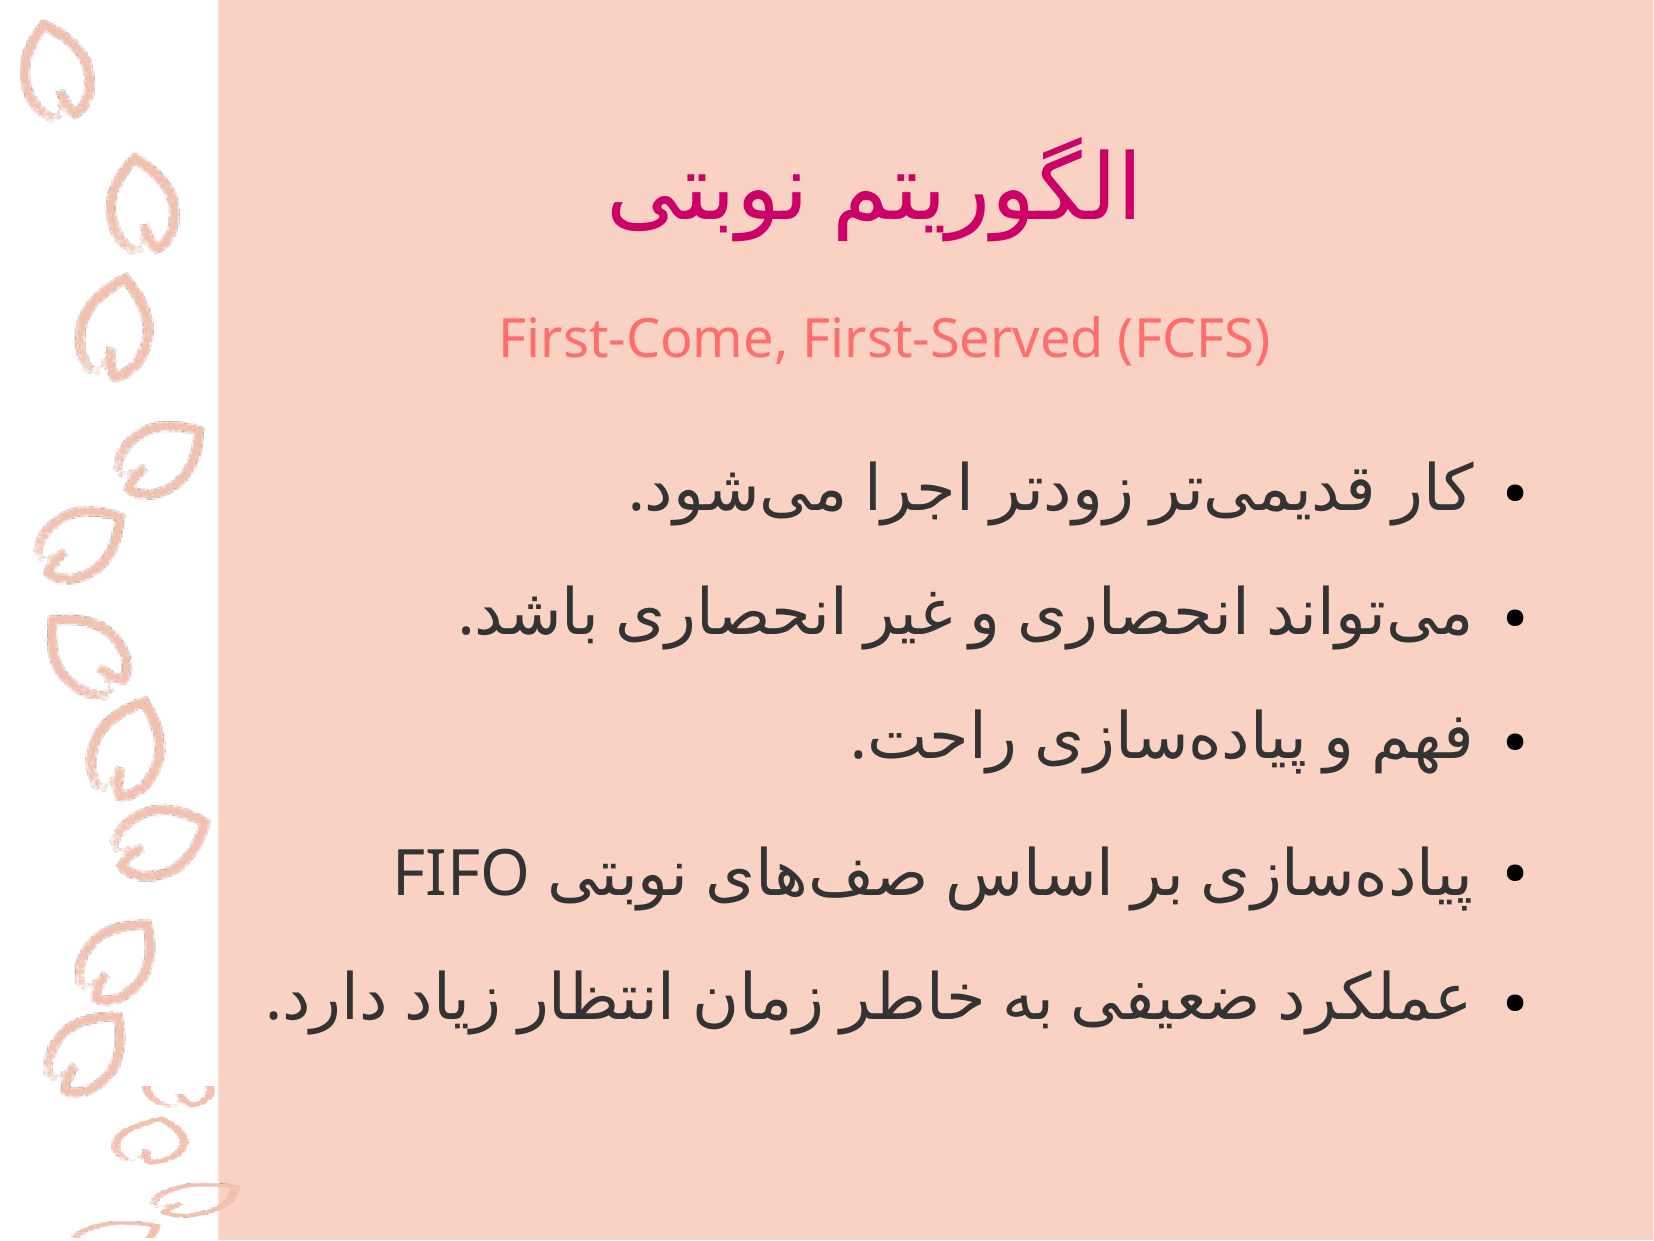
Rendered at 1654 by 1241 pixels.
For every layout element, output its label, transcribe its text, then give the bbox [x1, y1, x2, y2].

title الگوریتم نوبتی [183, 93, 1567, 264]
title First-Come, First-Served (FCFS) [141, 264, 1630, 409]
picture [20, 19, 247, 1238]
list کار قدیمی‌تر زودتر اجرا می‌شود. می‌تواند انحصاری و غیر انحصاری باشد. فهم و پیاده‌سازی راحت. پیاده‌سازی بر اساس صف‌های نوبتی FIFO عملکرد ضعیفی به خاطر زمان انتظار زیاد دارد. [249, 440, 1543, 1118]
